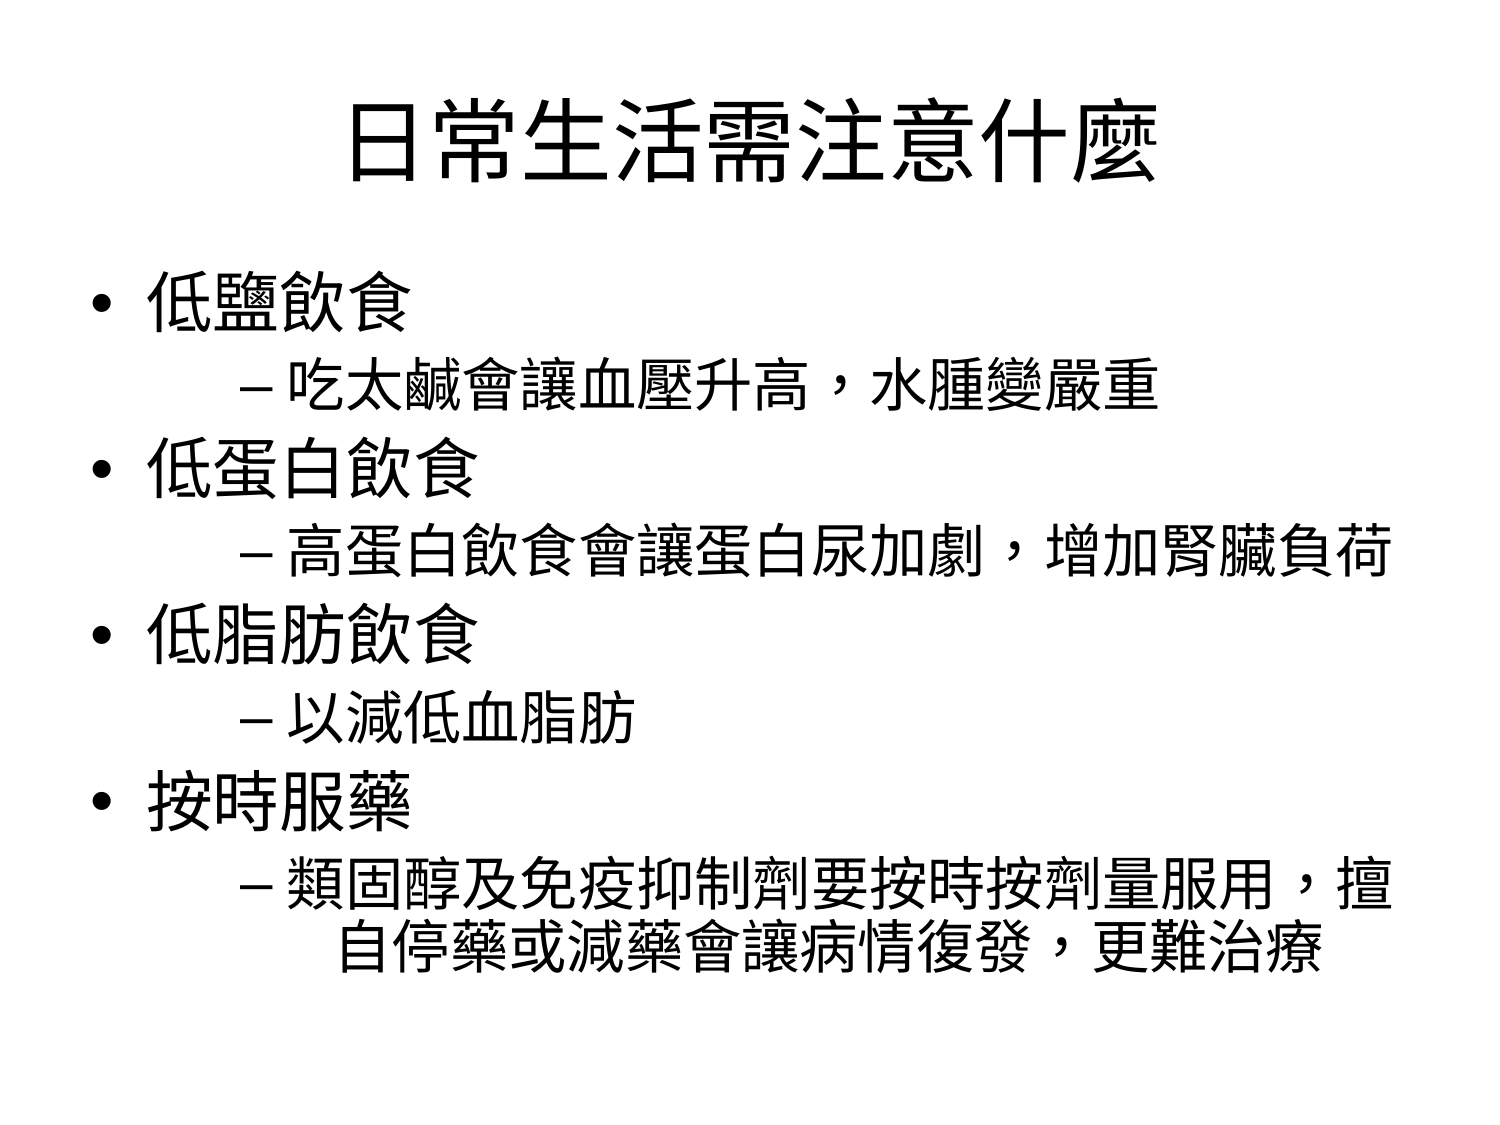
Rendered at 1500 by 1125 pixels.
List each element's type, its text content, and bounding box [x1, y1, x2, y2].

title 日常生活需注意什麼 [75, 45, 1426, 233]
list 低鹽飲食 吃太鹹會讓血壓升高，水腫變嚴重 低蛋白飲食 高蛋白飲食會讓蛋白尿加劇，增加腎臟負荷 低脂肪飲食 以減低血脂肪 按時服藥 類固醇及免疫抑制劑要按時按劑量服用，擅自停藥或減藥會讓病情復發，更難治療 [75, 262, 1426, 1005]
